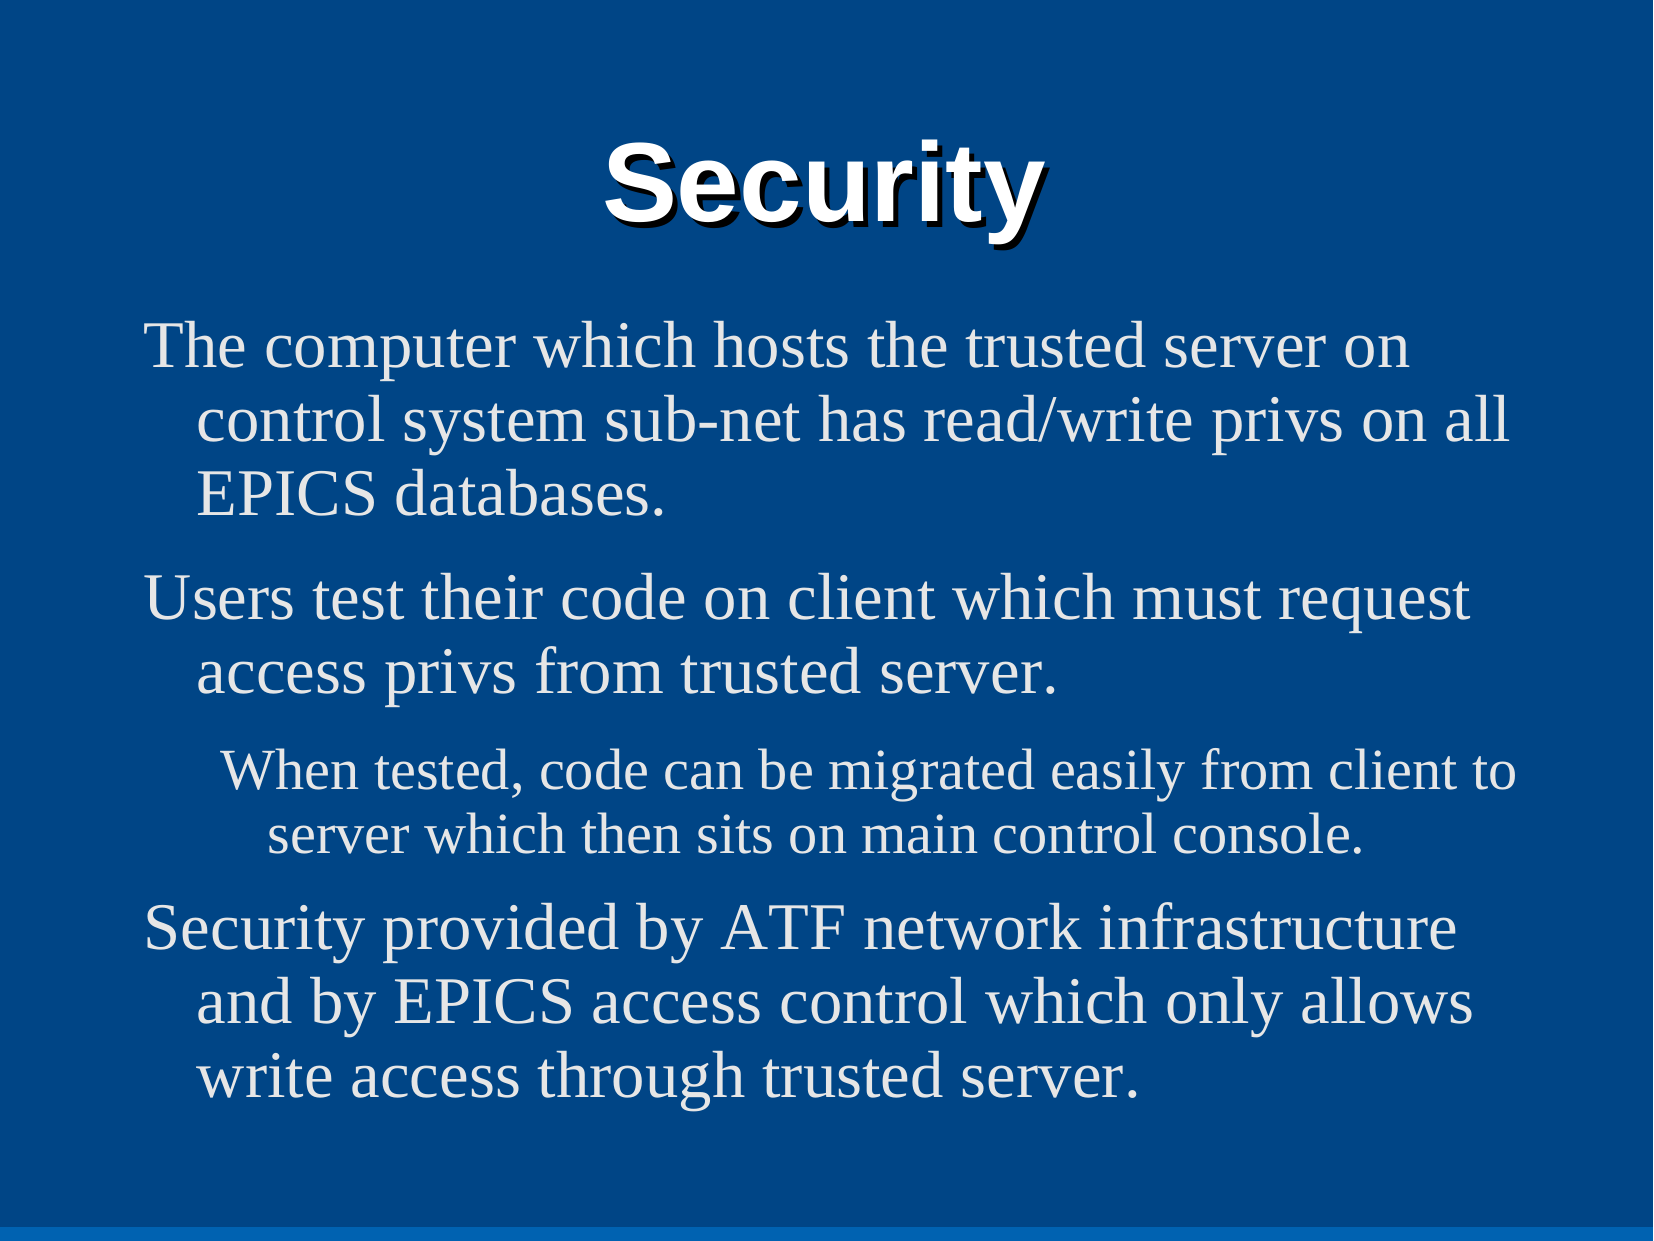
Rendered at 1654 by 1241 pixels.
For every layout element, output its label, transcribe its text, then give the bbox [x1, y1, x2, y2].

list The computer which hosts the trusted server on control system sub-net has read/write privs on all EPICS databases. Users test their code on client which must request access privs from trusted server. When tested, code can be migrated easily from client to server which then sits on main control console. Security provided by ATF network infrastructure and by EPICS access control which only allows write access through trusted server. [125, 307, 1538, 1179]
title Security [121, 79, 1533, 287]
